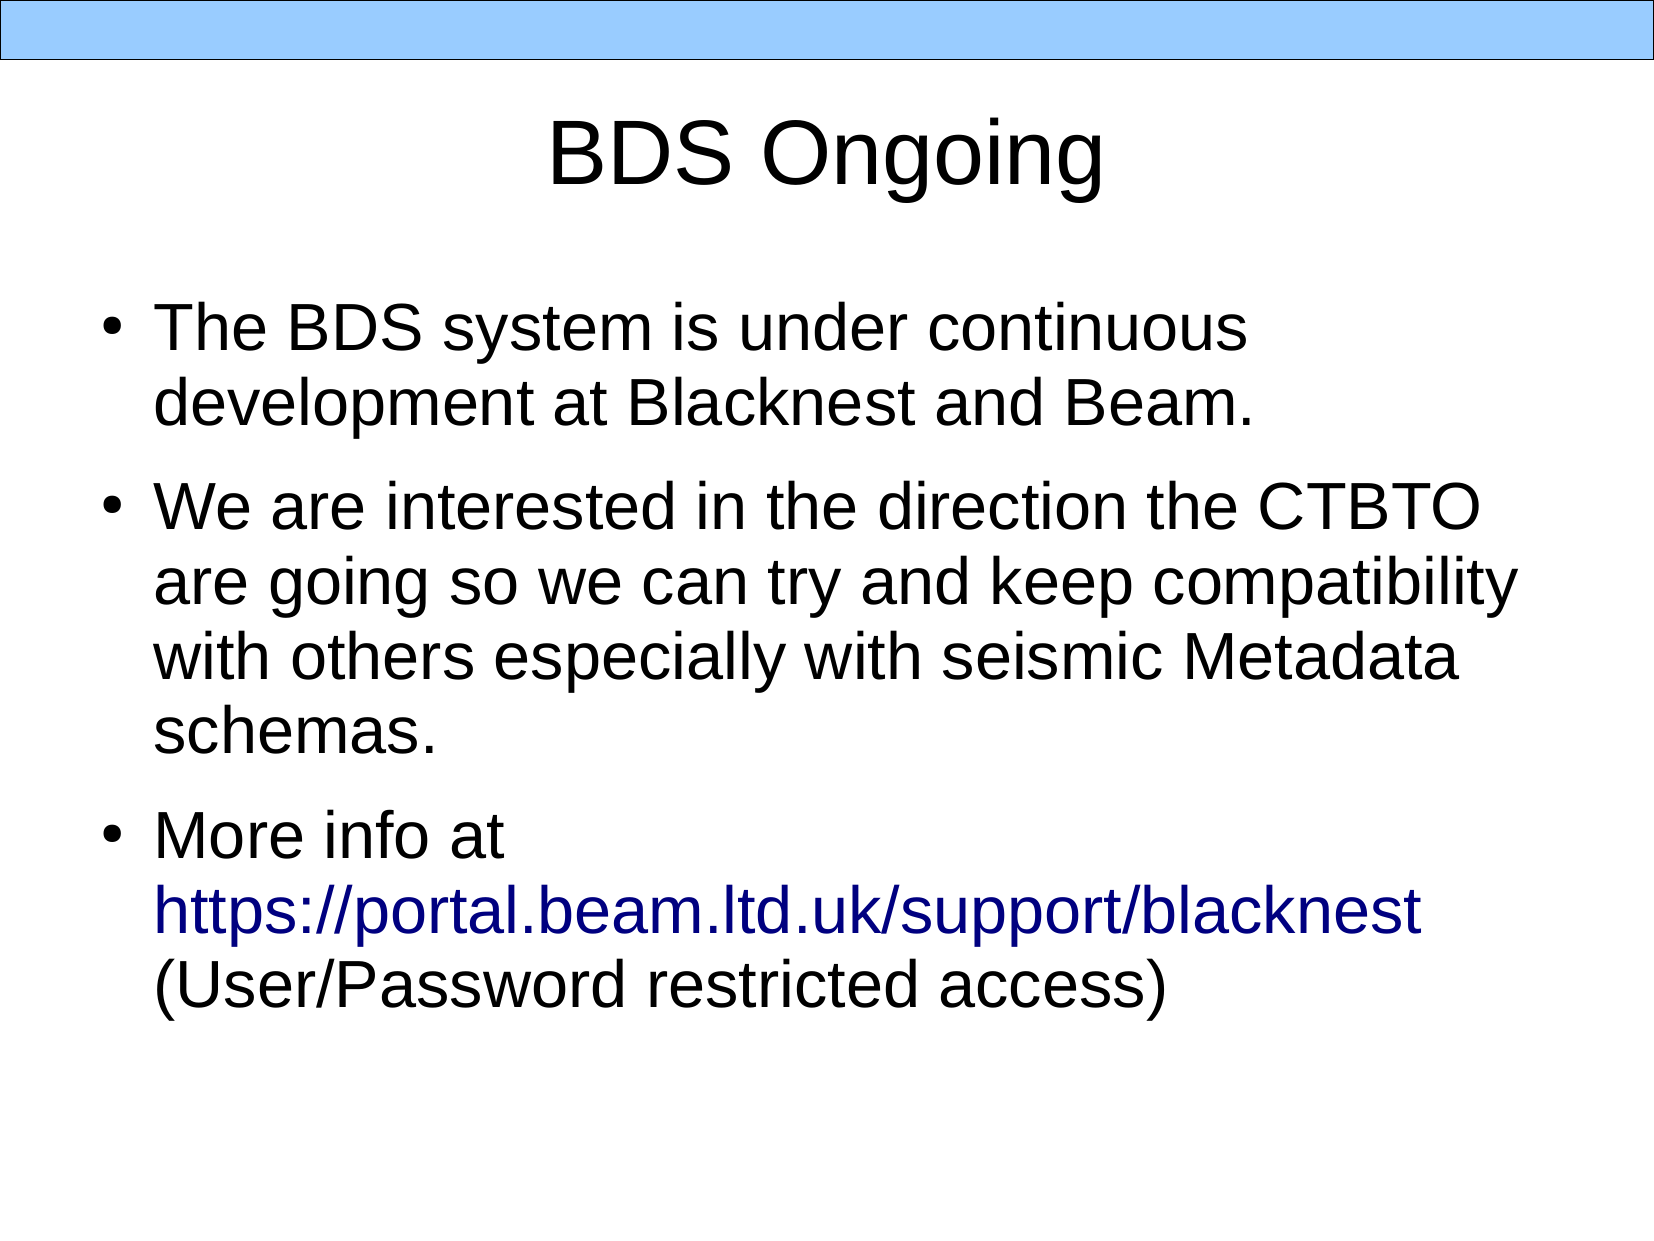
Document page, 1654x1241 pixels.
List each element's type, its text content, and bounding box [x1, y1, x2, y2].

title BDS Ongoing [82, 49, 1571, 257]
list The BDS system is under continuous development at Blacknest and Beam. We are interested in the direction the CTBTO are going so we can try and keep compatibility with others especially with seismic Metadata schemas. More info at https://portal.beam.ltd.uk/support/blacknest (User/Password restricted access) [82, 290, 1571, 1023]
